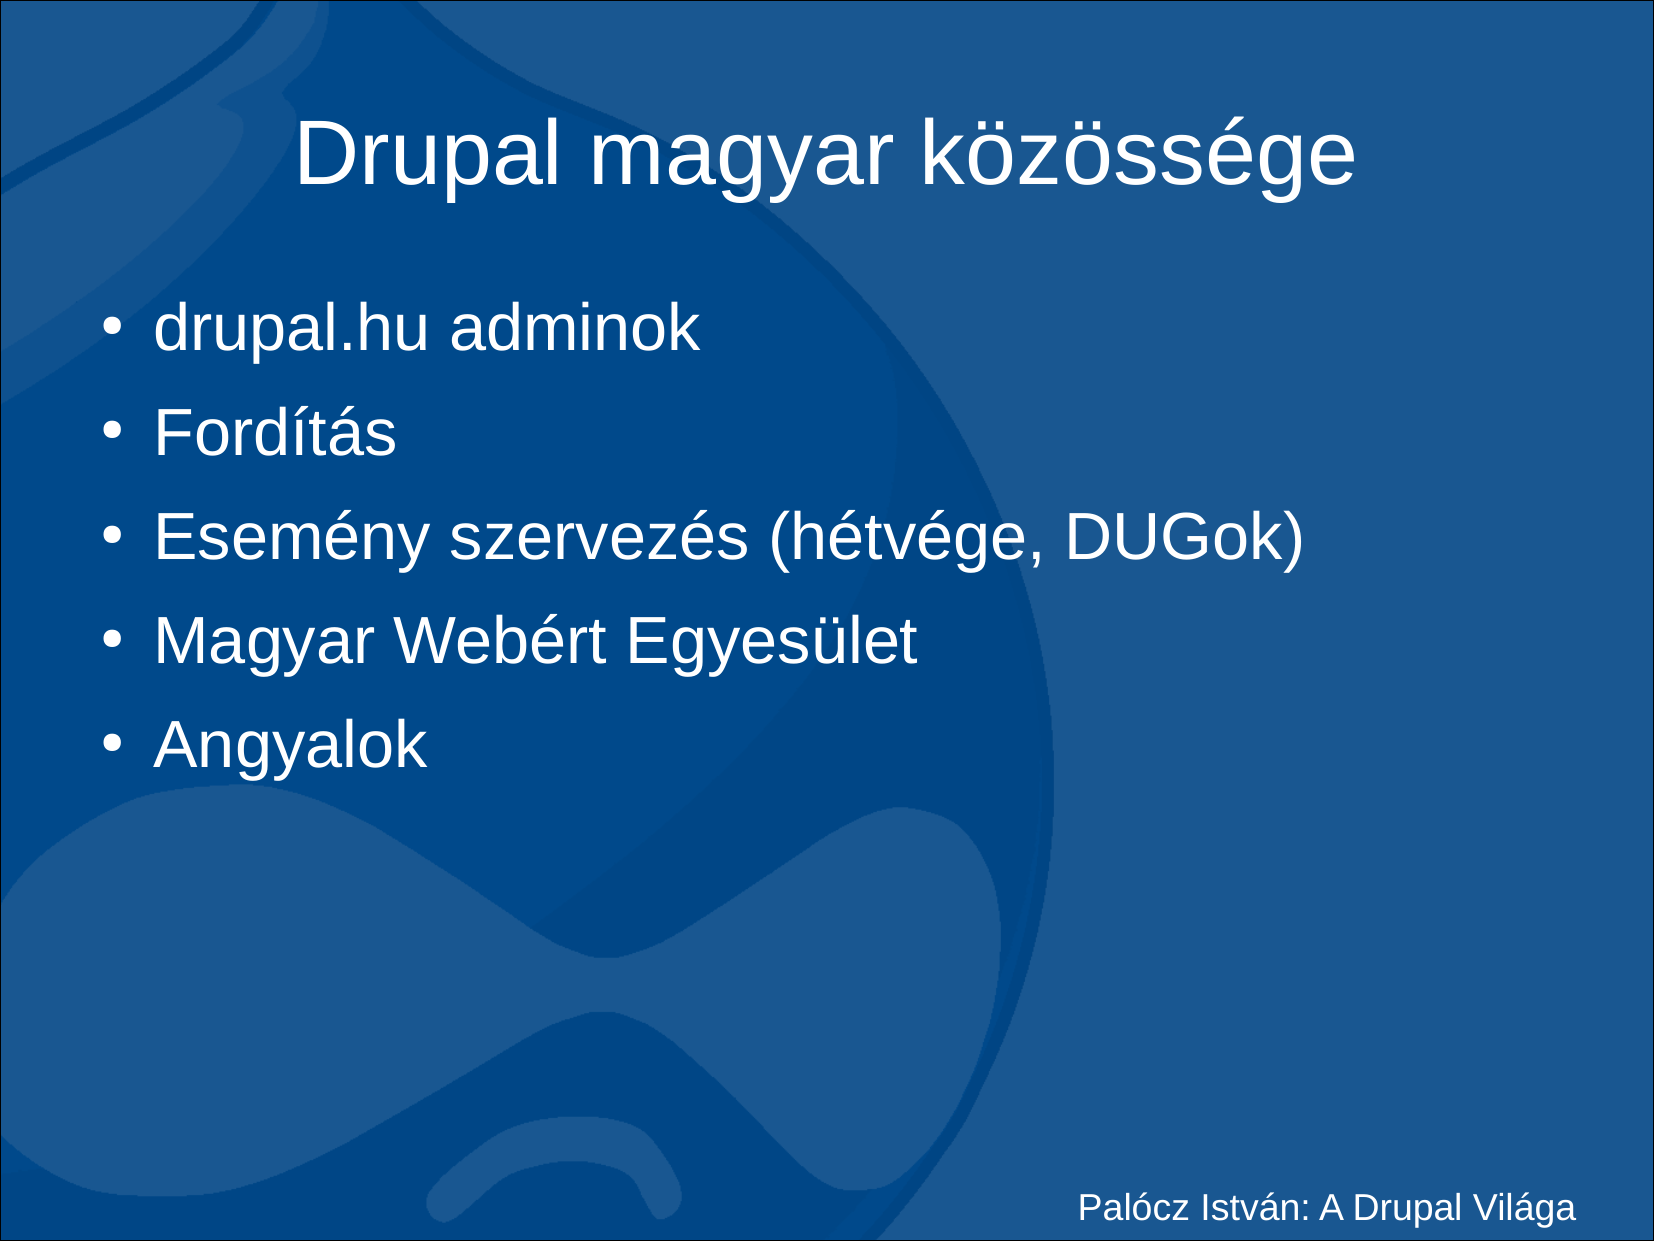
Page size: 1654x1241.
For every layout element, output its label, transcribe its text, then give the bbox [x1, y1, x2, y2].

title Drupal magyar közössége [82, 56, 1571, 250]
list drupal.hu adminok Fordítás Esemény szervezés (hétvége, DUGok) Magyar Webért Egyesület Angyalok [82, 290, 1571, 1109]
